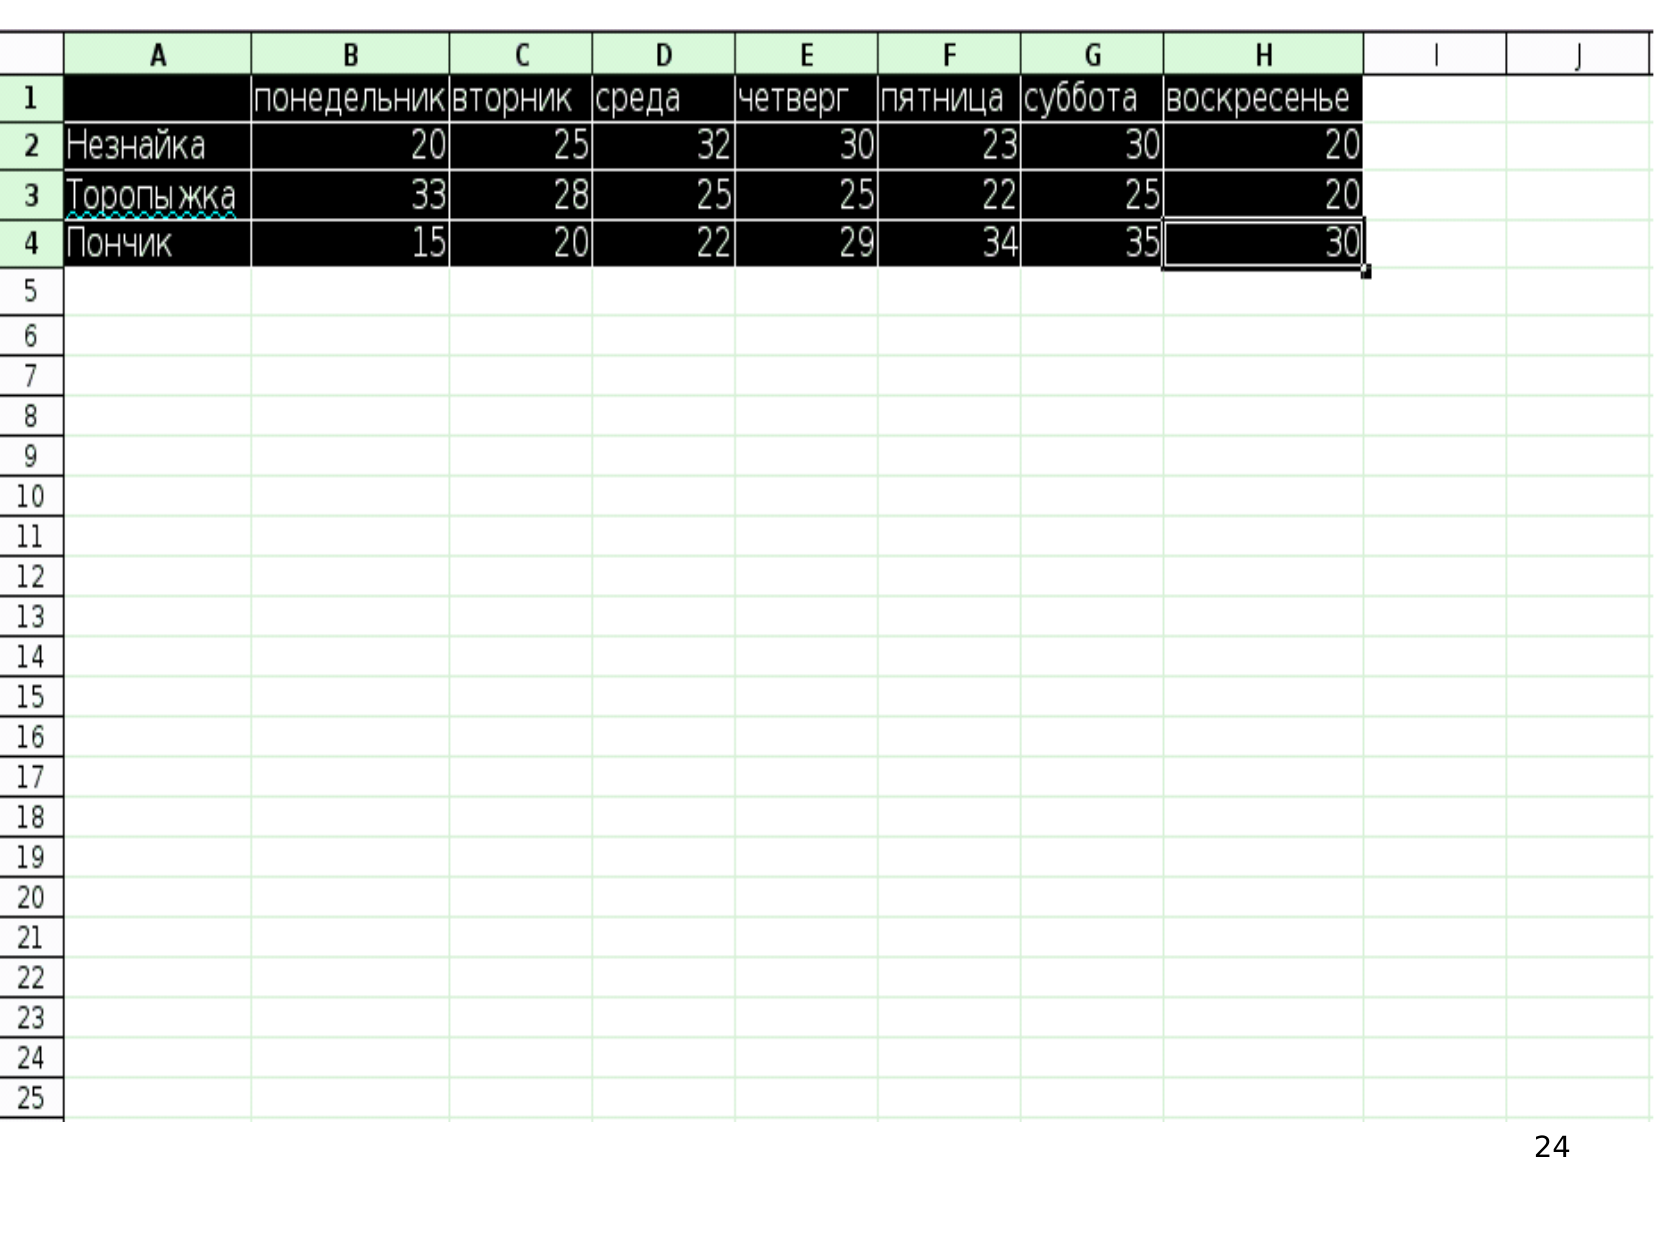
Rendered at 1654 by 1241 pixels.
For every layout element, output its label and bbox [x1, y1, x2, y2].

picture [0, 29, 1654, 1123]
